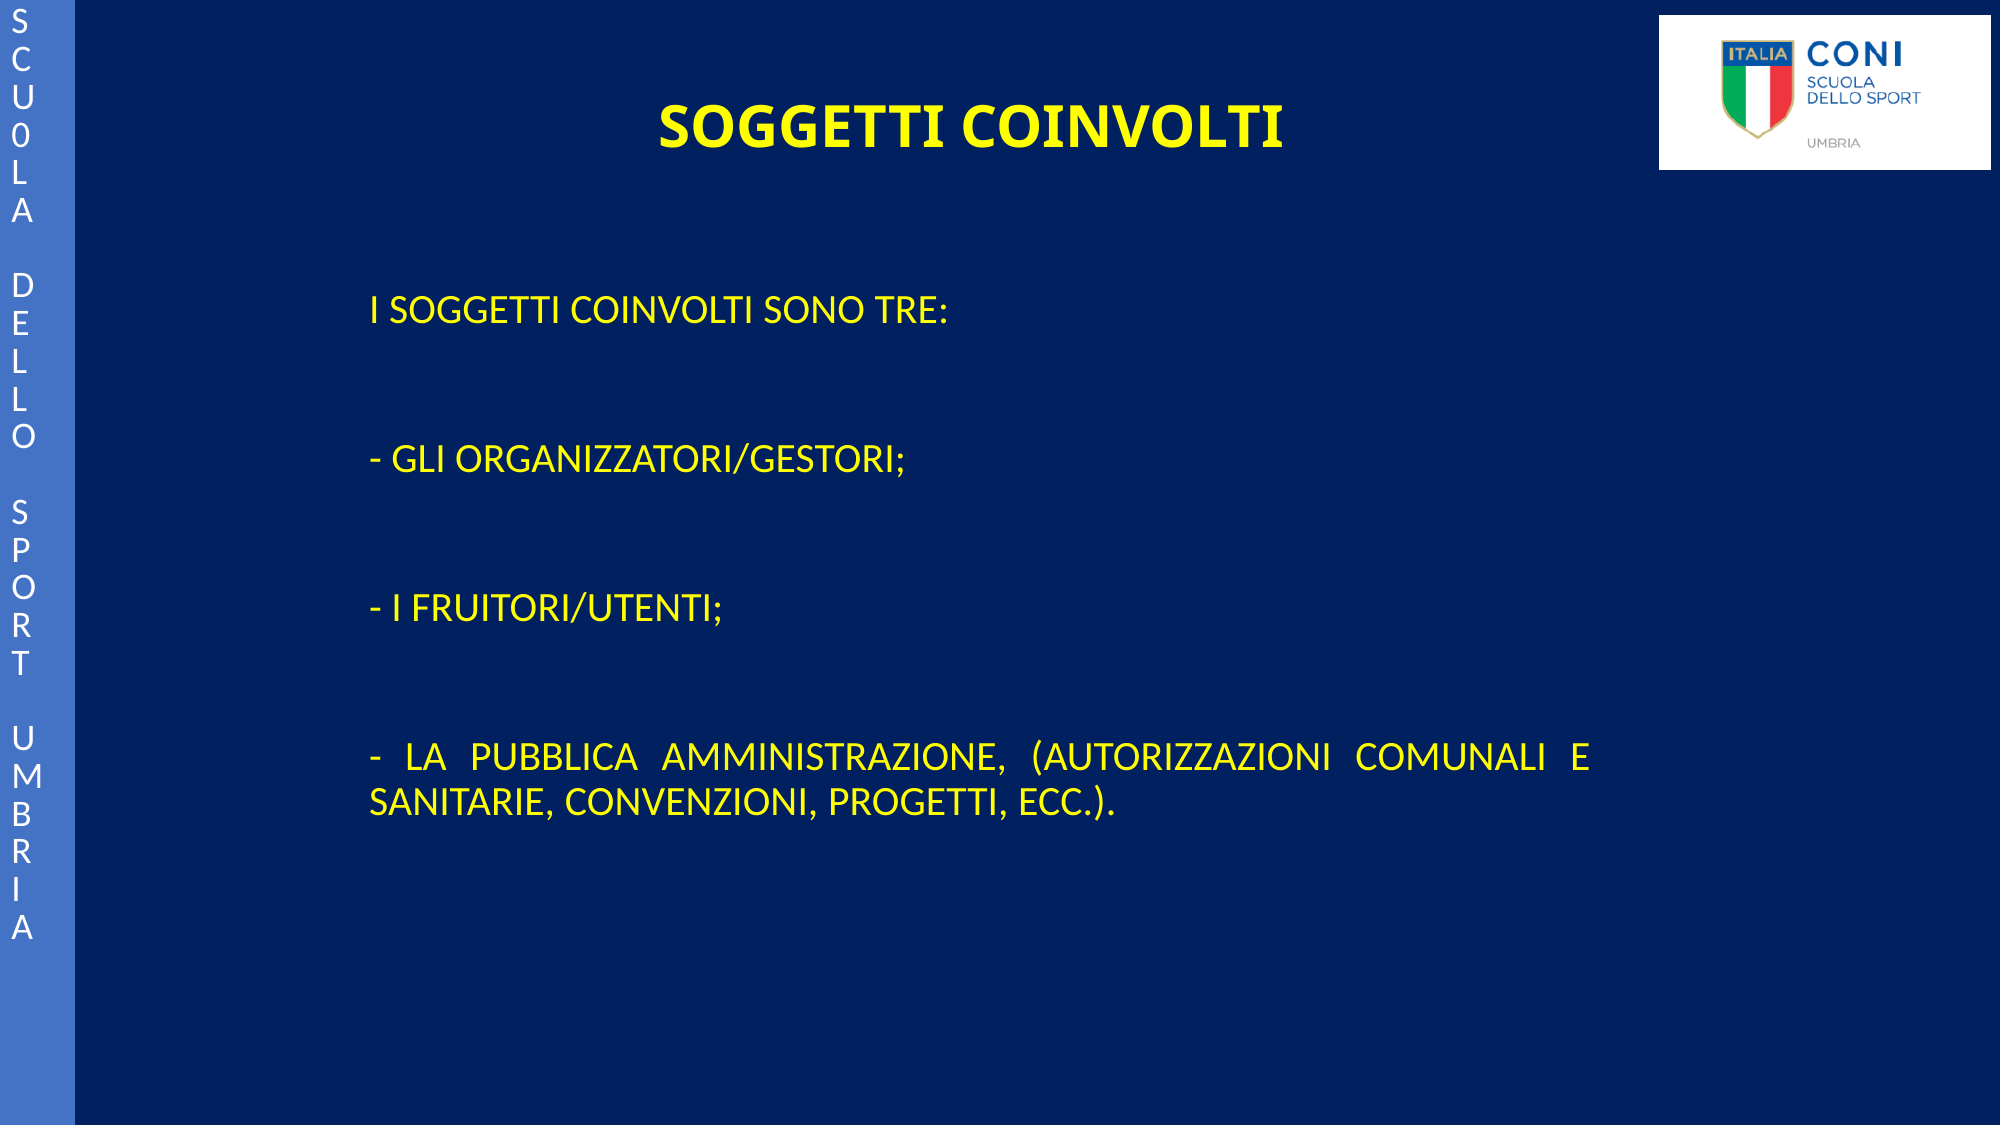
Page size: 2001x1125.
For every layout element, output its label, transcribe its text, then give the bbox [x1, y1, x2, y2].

picture [1659, 15, 1991, 170]
title SOGGETTI COINVOLTI [417, 89, 1526, 178]
list I SOGGETTI COINVOLTI SONO TRE: - GLI ORGANIZZATORI/GESTORI; - I FRUITORI/UTENTI; - LA PUBBLICA AMMINISTRAZIONE, (AUTORIZZAZIONI COMUNALI E SANITARIE, CONVENZIONI, PROGETTI, ECC.). [354, 200, 1606, 969]
table_header S C U 0 L A D E L L O S P O R T U M B R I A [0, 0, 75, 1125]
